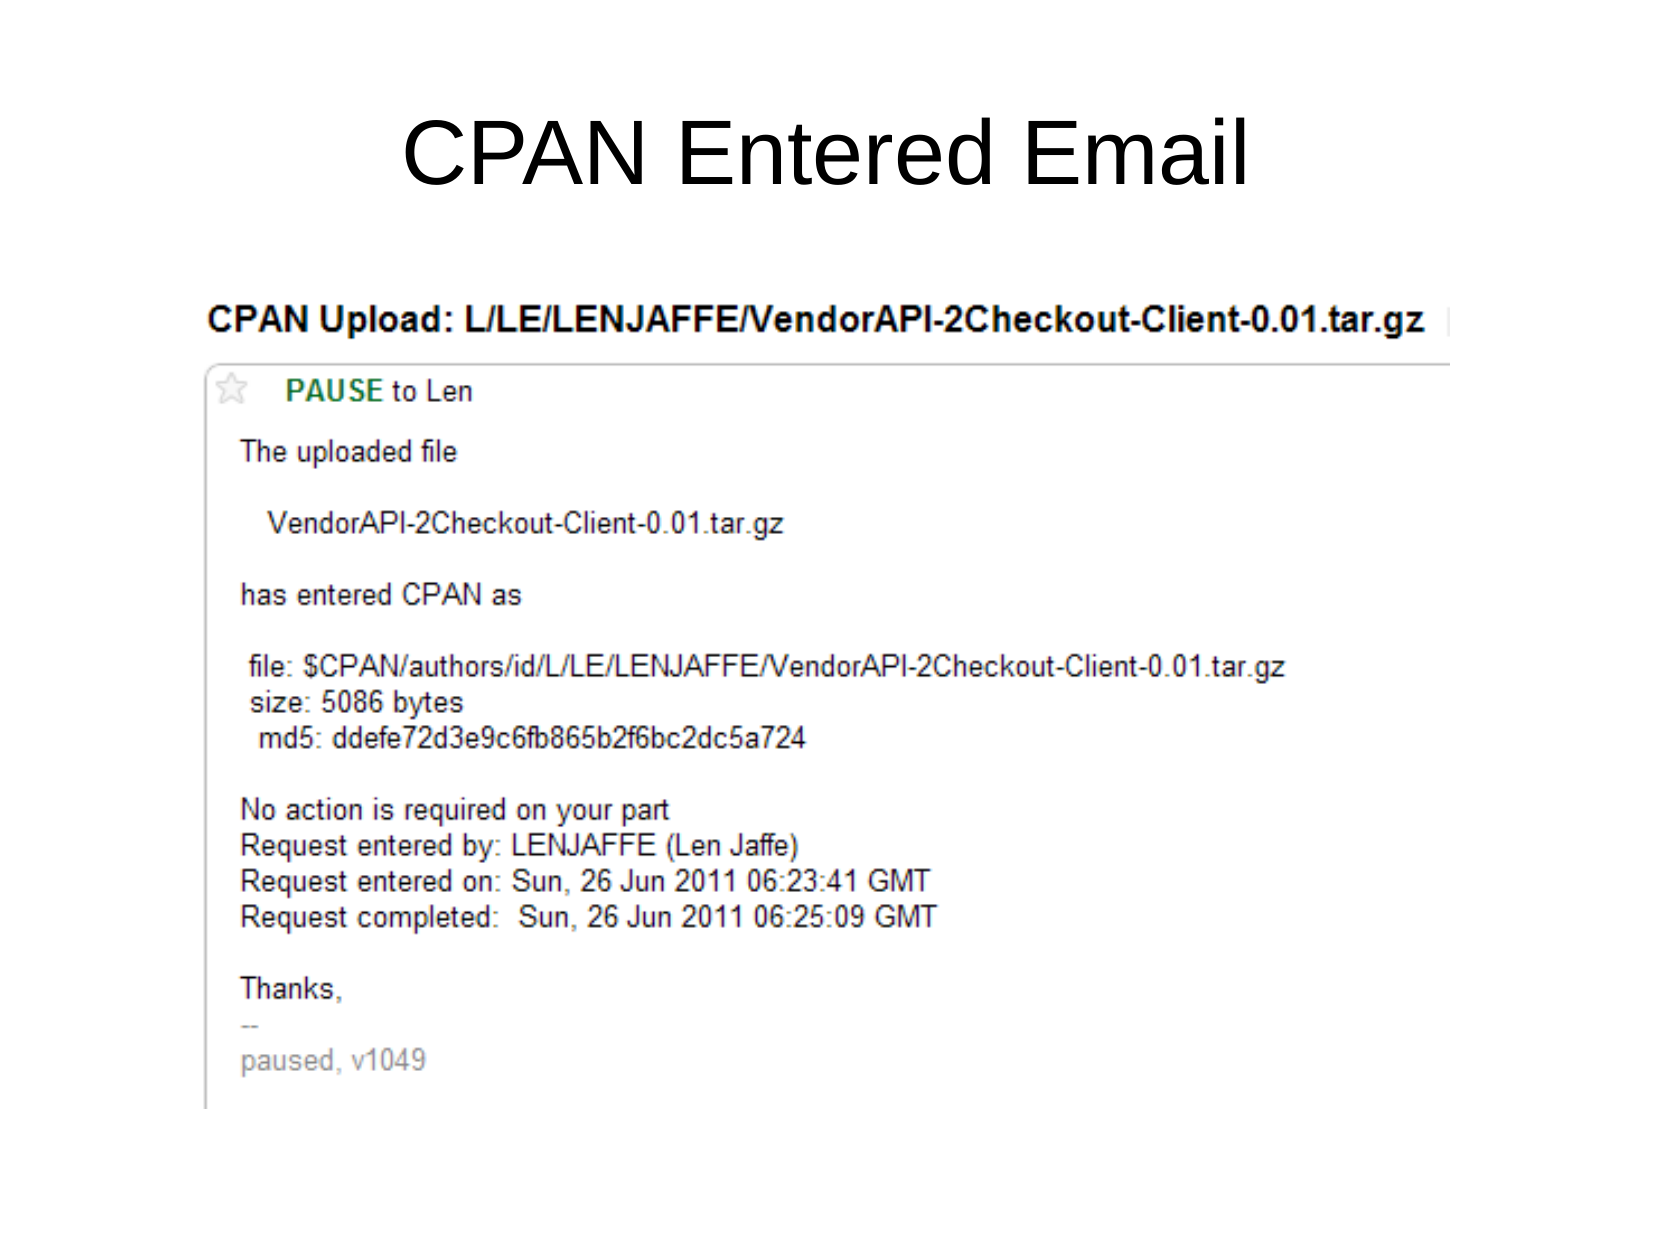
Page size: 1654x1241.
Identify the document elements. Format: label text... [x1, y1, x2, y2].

picture [203, 290, 1450, 1109]
title CPAN Entered Email [82, 49, 1571, 257]
